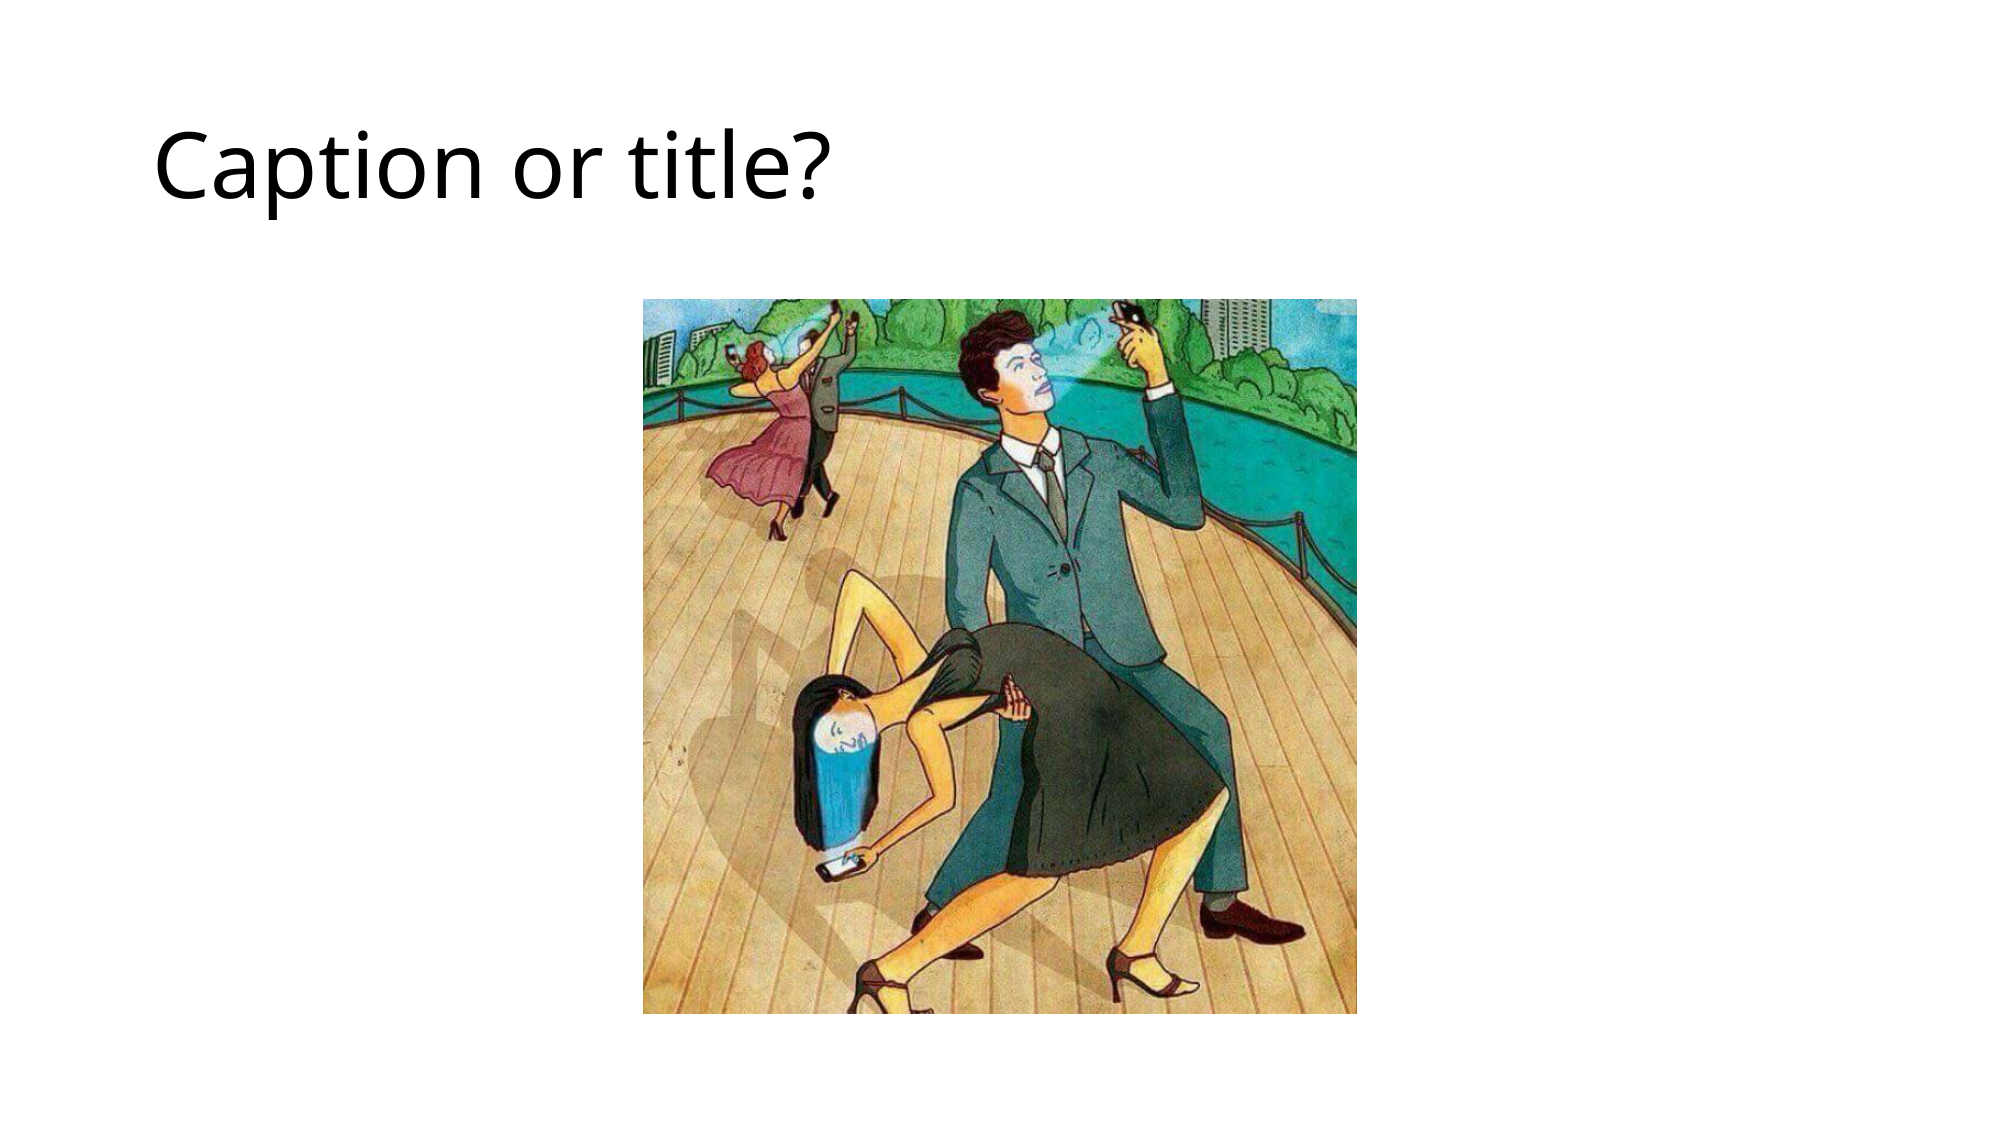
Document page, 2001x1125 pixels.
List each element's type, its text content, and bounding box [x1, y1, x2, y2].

picture [643, 299, 1357, 1014]
title Caption or title? [137, 59, 1863, 278]
